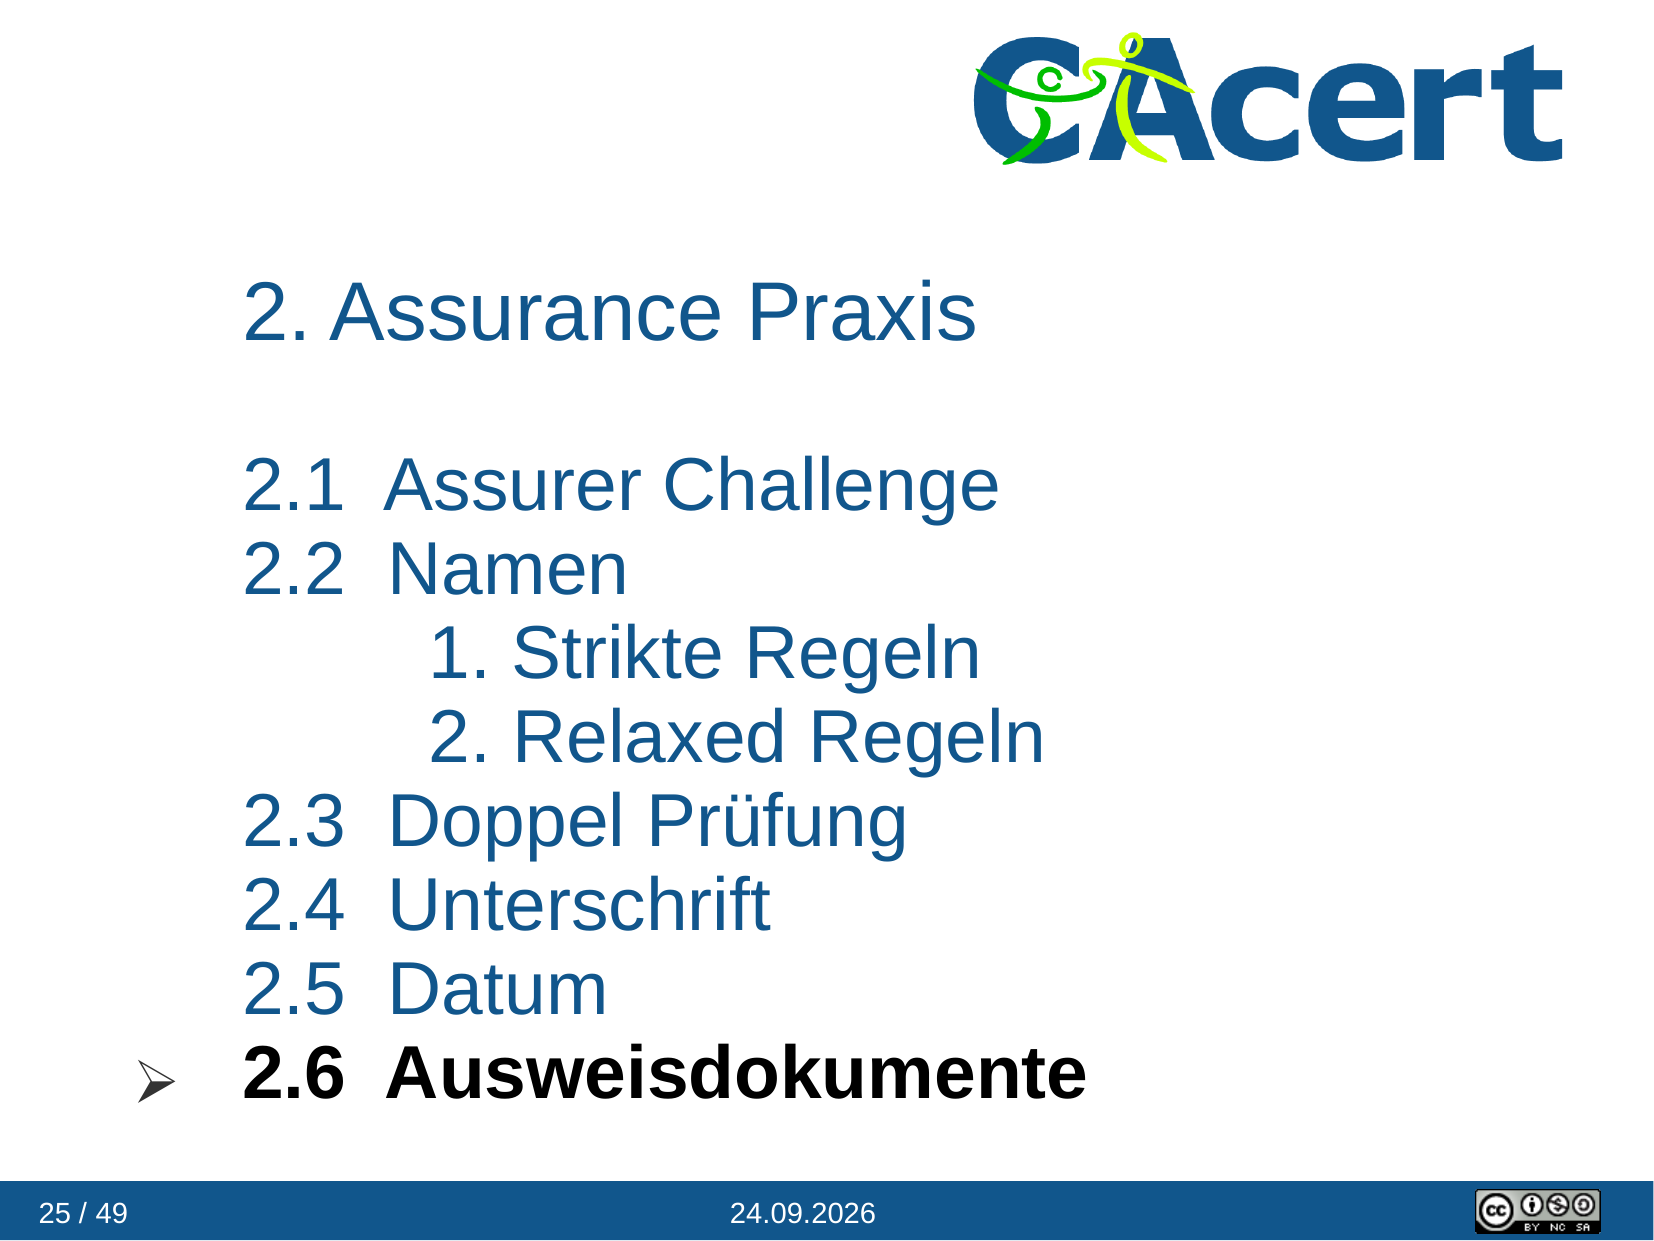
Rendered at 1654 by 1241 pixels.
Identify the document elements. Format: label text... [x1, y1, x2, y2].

picture [972, 30, 1564, 166]
subtitle 2. Assurance Praxis 2.1 Assurer Challenge 2.2 Namen 1. Strikte Regeln 2. Relaxed Regeln 2.3 Doppel Prüfung 2.4 Unterschrift 2.5 Datum 2.6 Ausweisdokumente [242, 265, 1565, 1115]
text_box [118, 265, 237, 1139]
picture [1475, 1189, 1601, 1234]
